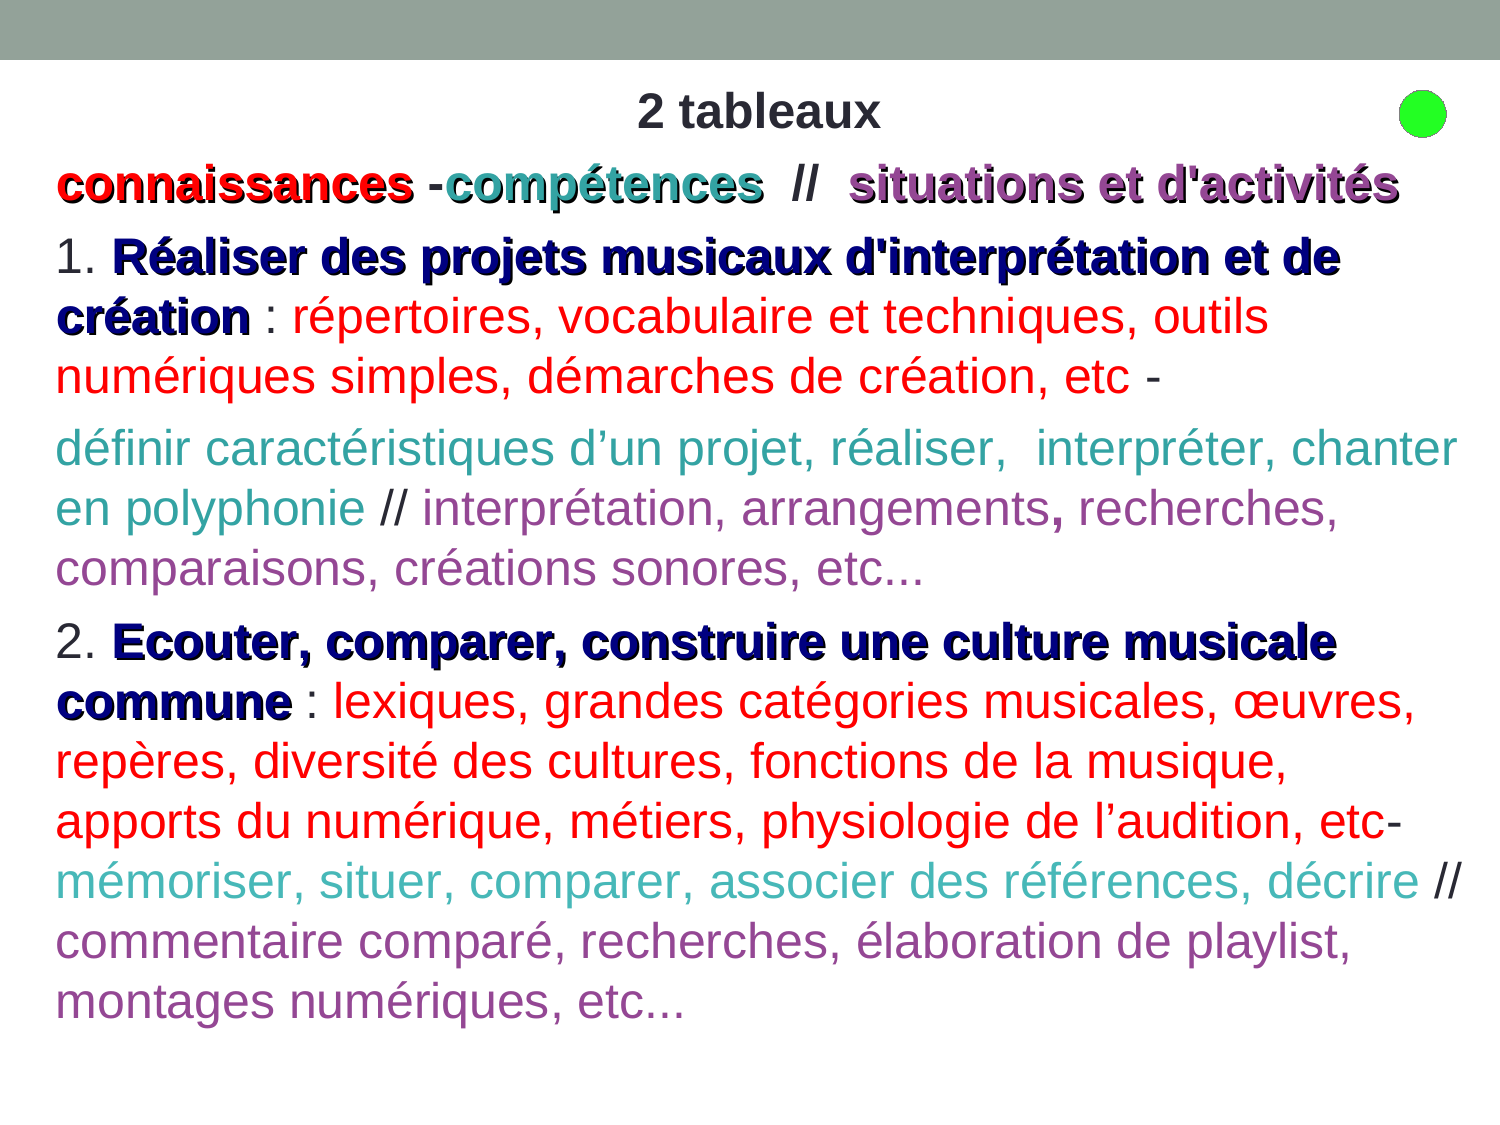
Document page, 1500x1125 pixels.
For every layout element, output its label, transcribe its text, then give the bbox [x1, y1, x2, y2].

list 2 tableaux connaissances -compétences // situations et d'activités 1. Réaliser des projets musicaux d'interprétation et de création : répertoires, vocabulaire et techniques, outils numériques simples, démarches de création, etc - définir caractéristiques d’un projet, réaliser, interpréter, chanter en polyphonie // interprétation, arrangements, recherches, comparaisons, créations sonores, etc... 2. Ecouter, comparer, construire une culture musicale commune : lexiques, grandes catégories musicales, œuvres, repères, diversité des cultures, fonctions de la musique, apports du numérique, métiers, physiologie de l’audition, etc- mémoriser, situer, comparer, associer des références, décrire // commentaire comparé, recherches, élaboration de playlist, montages numériques, etc... [40, 70, 1482, 1045]
